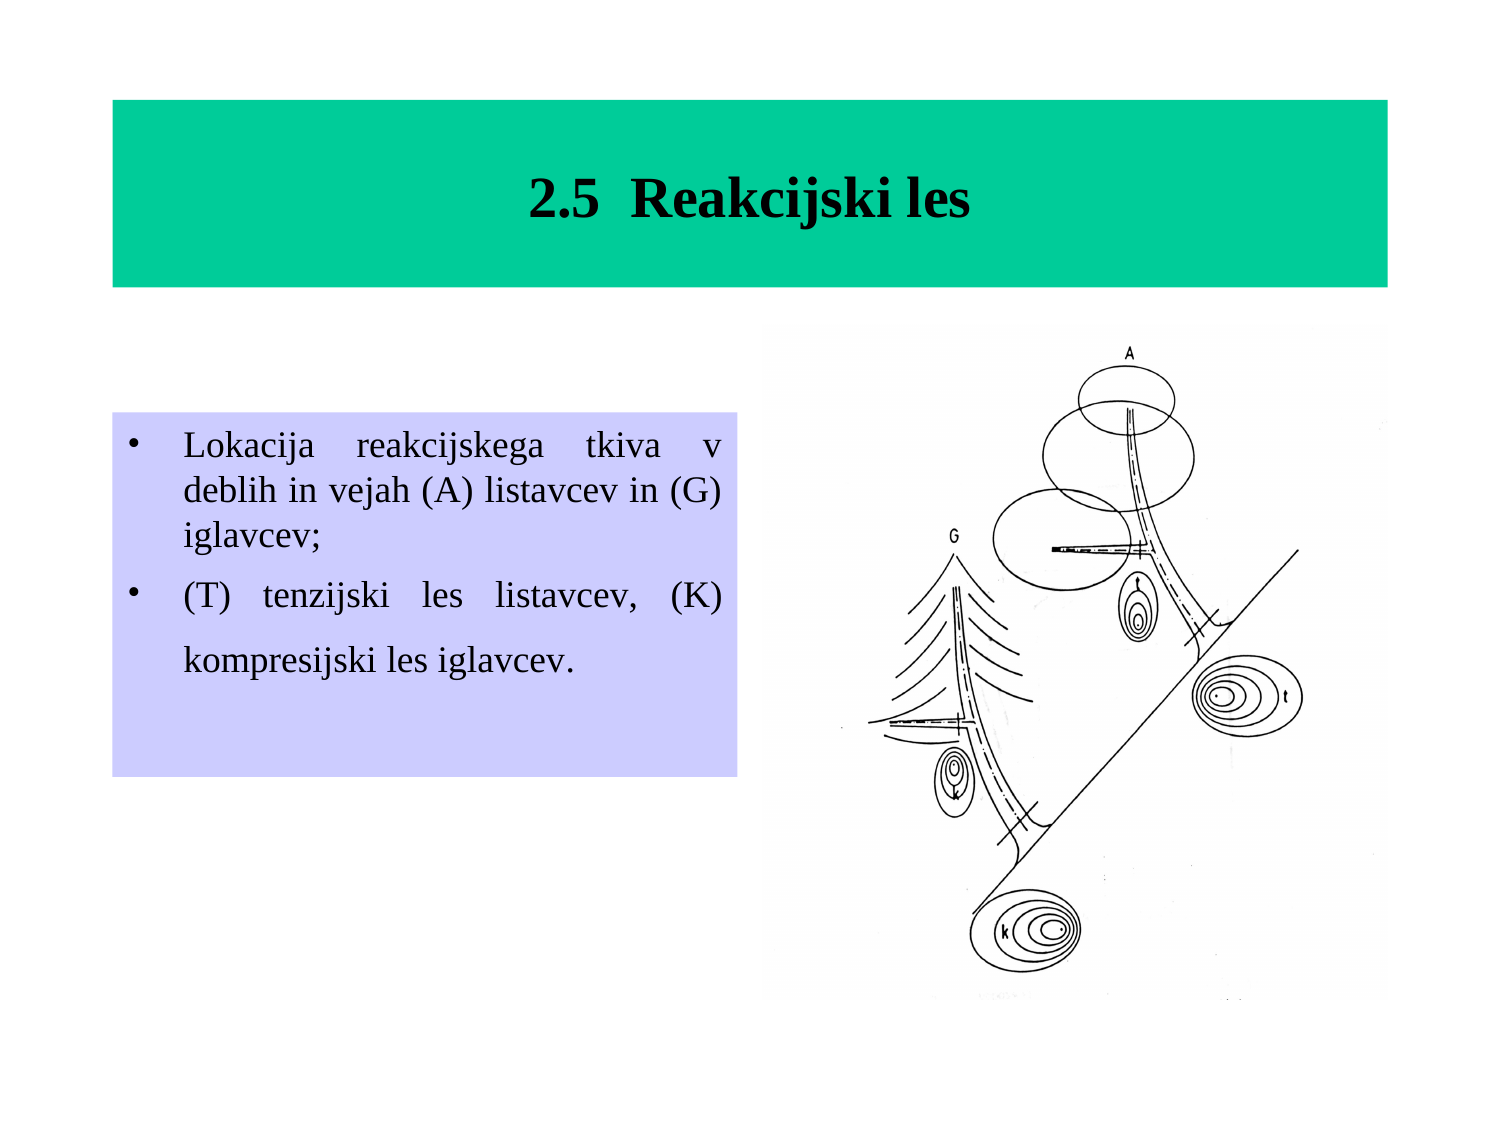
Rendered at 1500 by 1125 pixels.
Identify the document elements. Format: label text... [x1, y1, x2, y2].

picture [762, 324, 1388, 1000]
title 2.5 Reakcijski les [112, 99, 1388, 288]
list Lokacija reakcijskega tkiva v deblih in vejah (A) listavcev in (G) iglavcev; (T) tenzijski les listavcev, (K) kompresijski les iglavcev. [112, 412, 738, 777]
